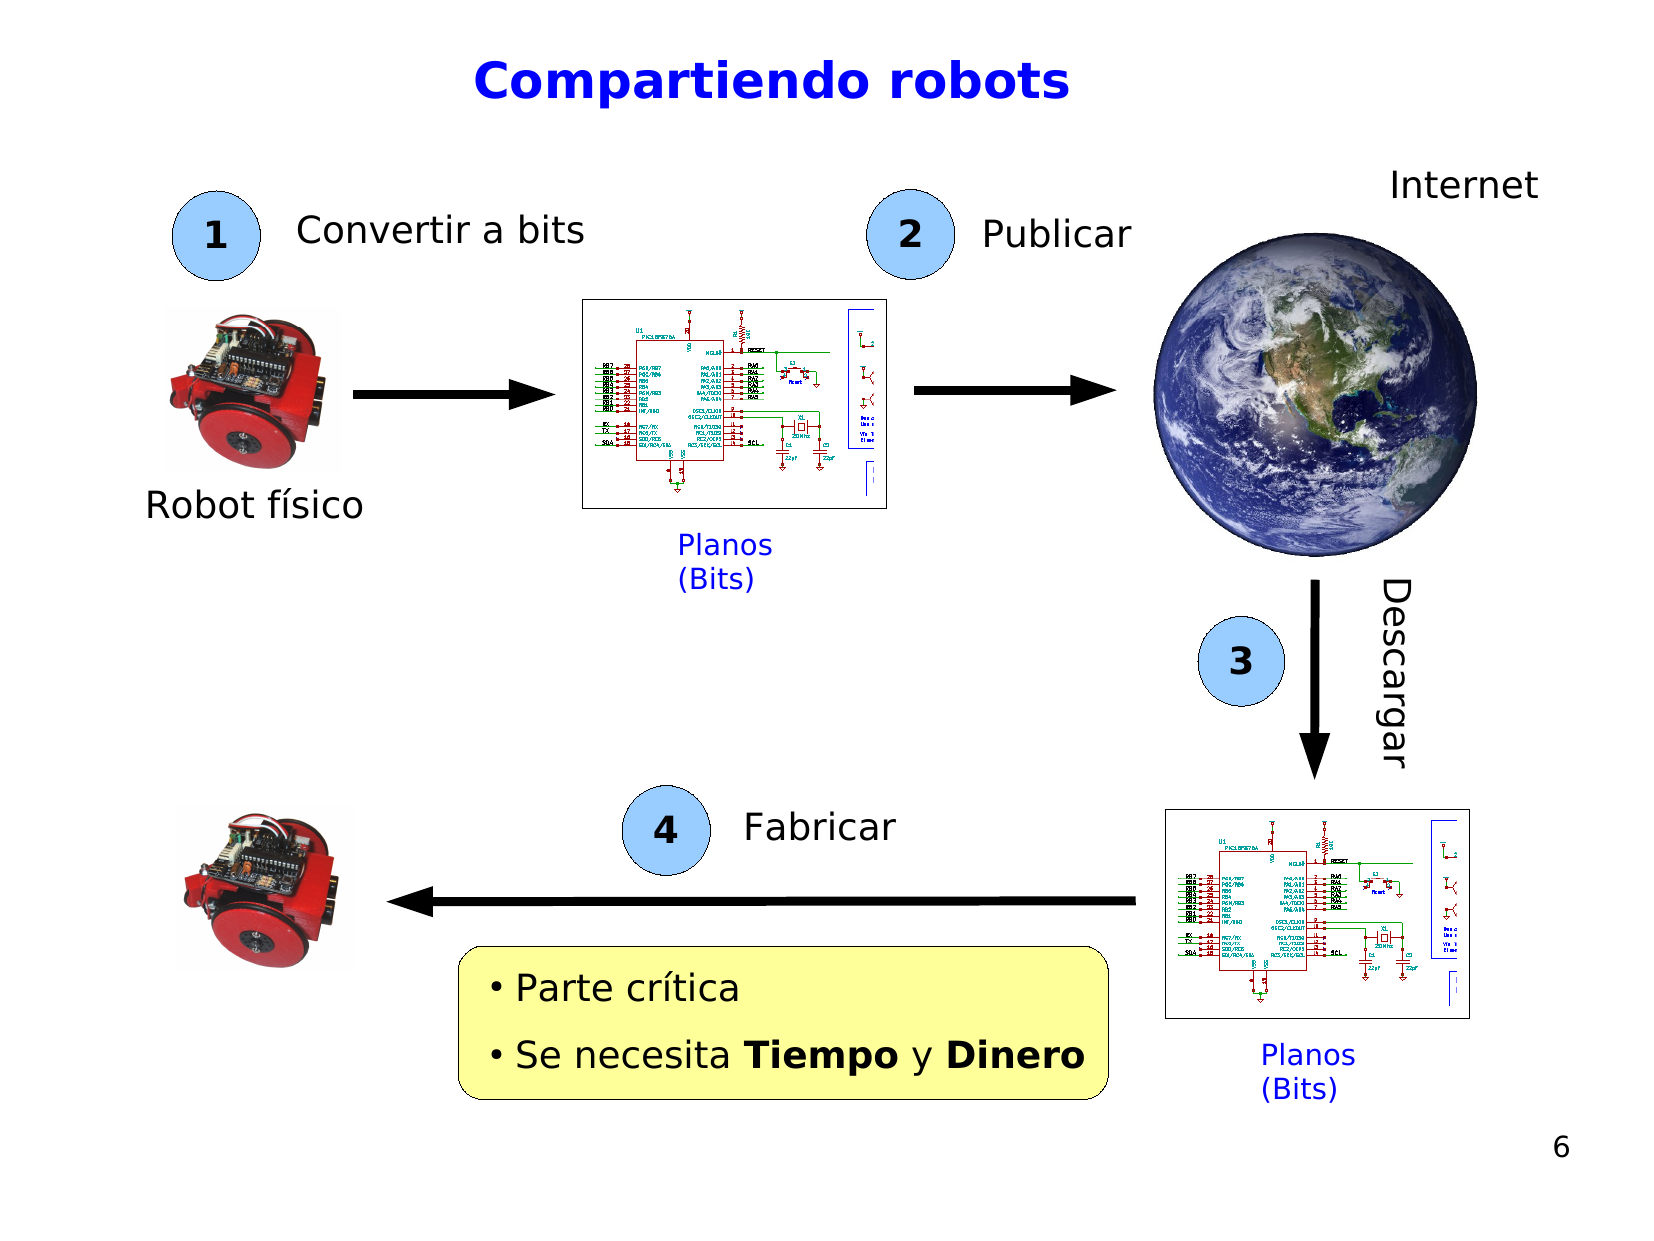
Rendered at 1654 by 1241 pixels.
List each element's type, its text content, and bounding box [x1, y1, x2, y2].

text_box Parte crítica Se necesita Tiempo y Dinero [475, 959, 1119, 1090]
text_box Planos (Bits) [1245, 1030, 1372, 1115]
text_box 4 [638, 801, 694, 860]
text_box Robot físico [130, 476, 380, 535]
text_box 3 [1213, 632, 1270, 691]
text_box [866, 189, 955, 280]
text_box Descargar [1367, 561, 1426, 785]
text_box [1197, 616, 1285, 707]
text_box [458, 946, 1105, 1100]
text_box Convertir a bits [281, 201, 601, 260]
text_box Fabricar [728, 798, 912, 857]
text_box Internet [1374, 156, 1554, 215]
picture [163, 306, 342, 472]
text_box 1 [188, 206, 244, 266]
text_box Compartiendo robots [458, 44, 1087, 118]
text_box 2 [882, 205, 939, 264]
picture [589, 304, 874, 496]
text_box Publicar [966, 205, 1147, 264]
text_box [172, 190, 261, 281]
picture [1134, 212, 1497, 576]
picture [1172, 815, 1457, 1006]
text_box [622, 785, 711, 876]
picture [176, 805, 355, 971]
text_box Planos (Bits) [662, 520, 789, 604]
